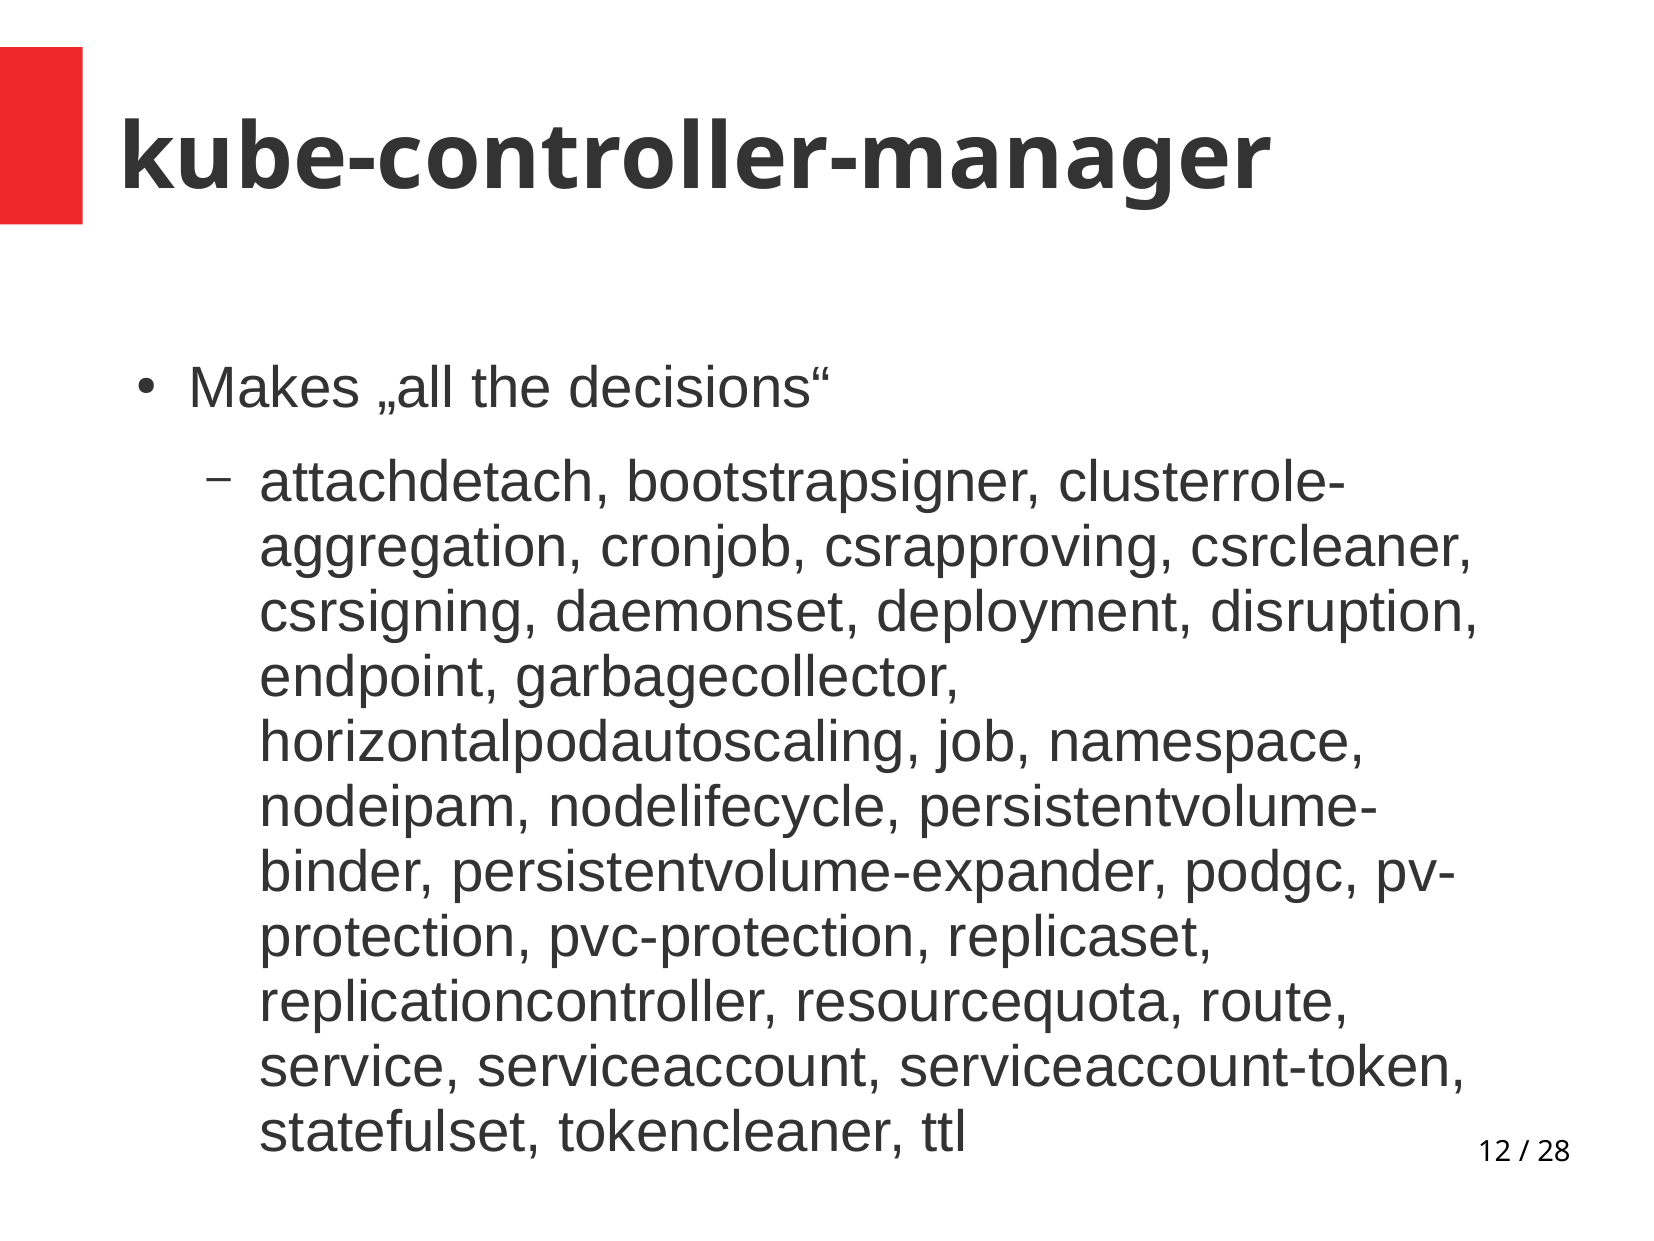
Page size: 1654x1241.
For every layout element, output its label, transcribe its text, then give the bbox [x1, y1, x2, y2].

list Makes „all the decisions“ attachdetach, bootstrapsigner, clusterrole-aggregation, cronjob, csrapproving, csrcleaner, csrsigning, daemonset, deployment, disruption, endpoint, garbagecollector, horizontalpodautoscaling, job, namespace, nodeipam, nodelifecycle, persistentvolume-binder, persistentvolume-expander, podgc, pv-protection, pvc-protection, replicaset, replicationcontroller, resourcequota, route, service, serviceaccount, serviceaccount-token, statefulset, tokencleaner, ttl [118, 354, 1536, 1074]
title kube-controller-manager [118, 49, 1571, 257]
